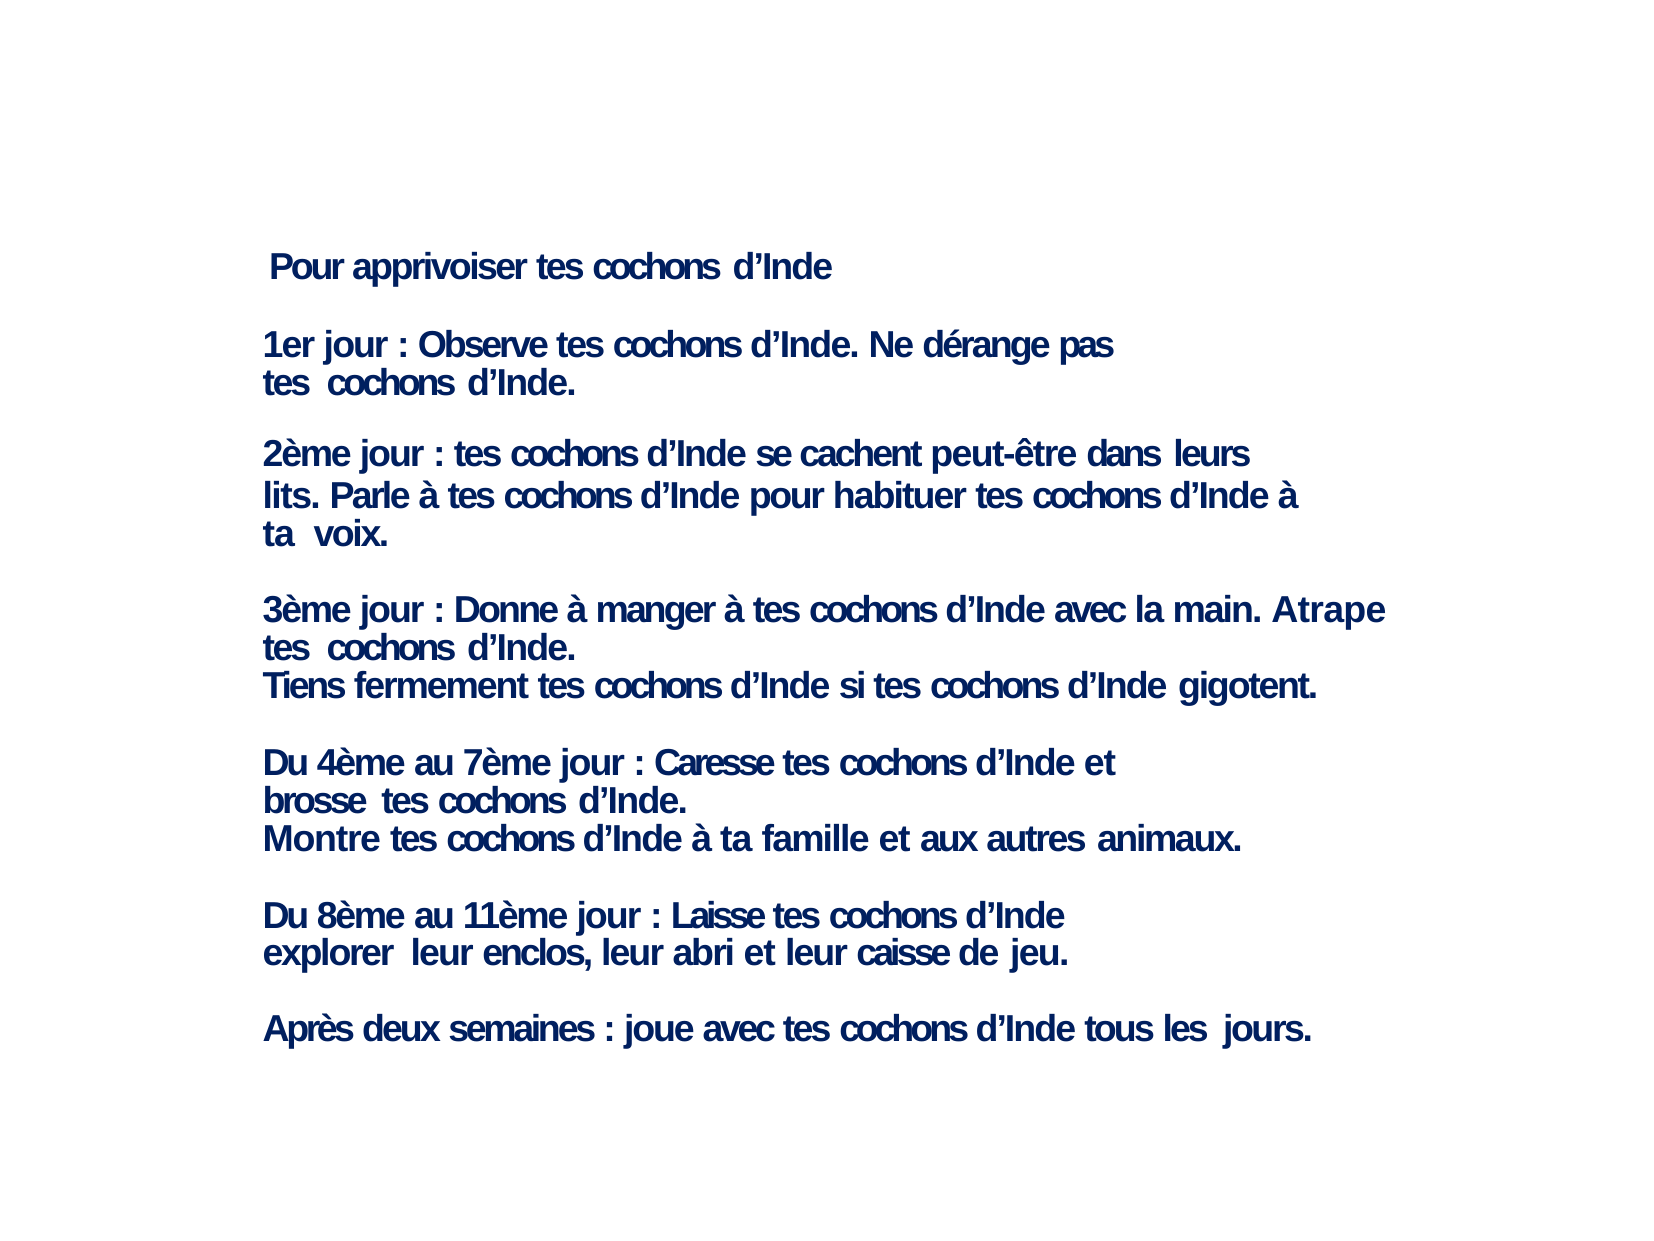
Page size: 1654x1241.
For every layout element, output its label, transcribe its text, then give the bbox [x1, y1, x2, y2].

text_box Pour apprivoiser tes cochons d’Inde 1er jour : Observe tes cochons d’Inde. Ne dérange pas tes cochons d’Inde. 2ème jour : tes cochons d’Inde se cachent peut-être dans leurs lits. Parle à tes cochons d’Inde pour habituer tes cochons d’Inde à ta voix. 3ème jour : Donne à manger à tes cochons d’Inde avec la main. Atrape tes cochons d’Inde. Tiens fermement tes cochons d’Inde si tes cochons d’Inde gigotent. Du 4ème au 7ème jour : Caresse tes cochons d’Inde et brosse tes cochons d’Inde. Montre tes cochons d’Inde à ta famille et aux autres animaux. Du 8ème au 11ème jour : Laisse tes cochons d’Inde explorer leur enclos, leur abri et leur caisse de jeu. Après deux semaines : joue avec tes cochons d’Inde tous les jours. [260, 240, 1423, 1054]
